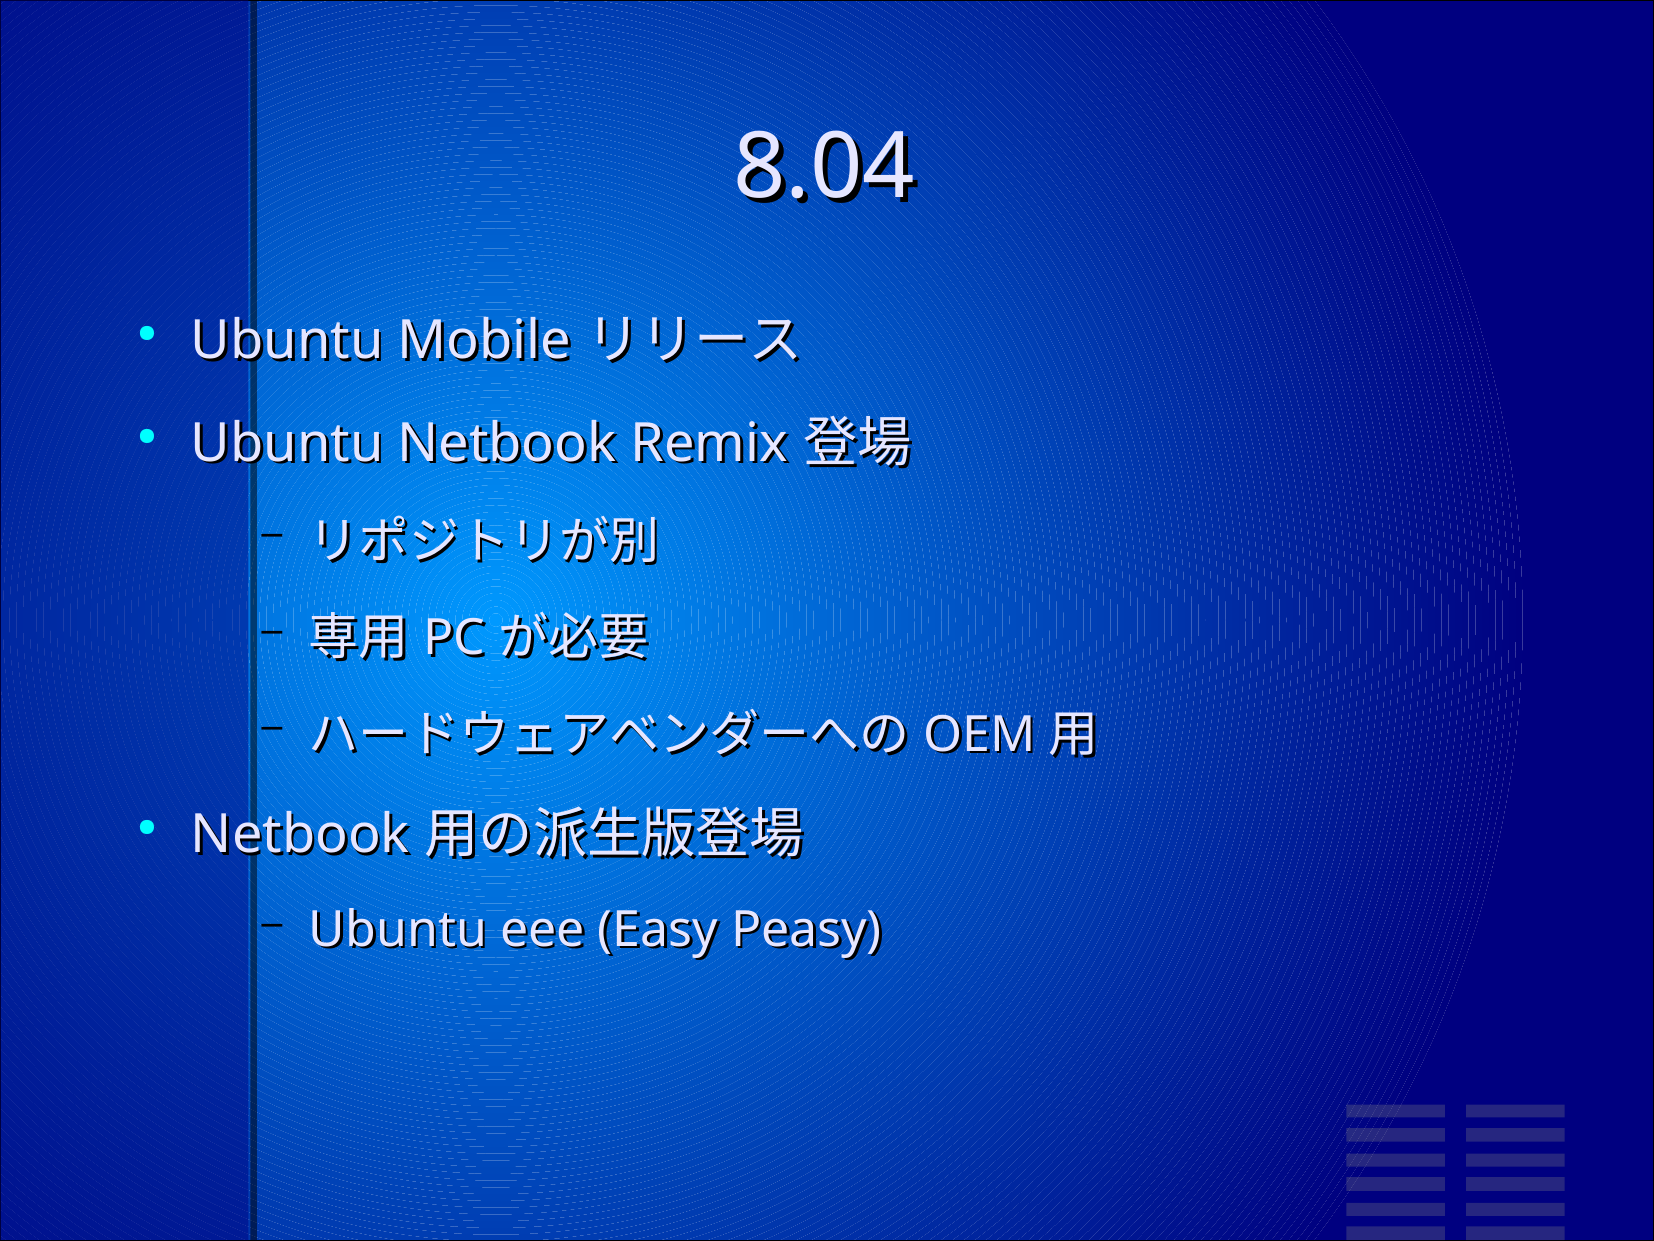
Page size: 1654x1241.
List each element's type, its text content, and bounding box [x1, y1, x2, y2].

title 8.04 [118, 58, 1531, 266]
list Ubuntu Mobileリリース Ubuntu Netbook Remix登場 リポジトリが別 専用PCが必要 ハードウェアベンダーへのOEM用 Netbook用の派生版登場 Ubuntu eee (Easy Peasy) [119, 295, 1533, 1164]
